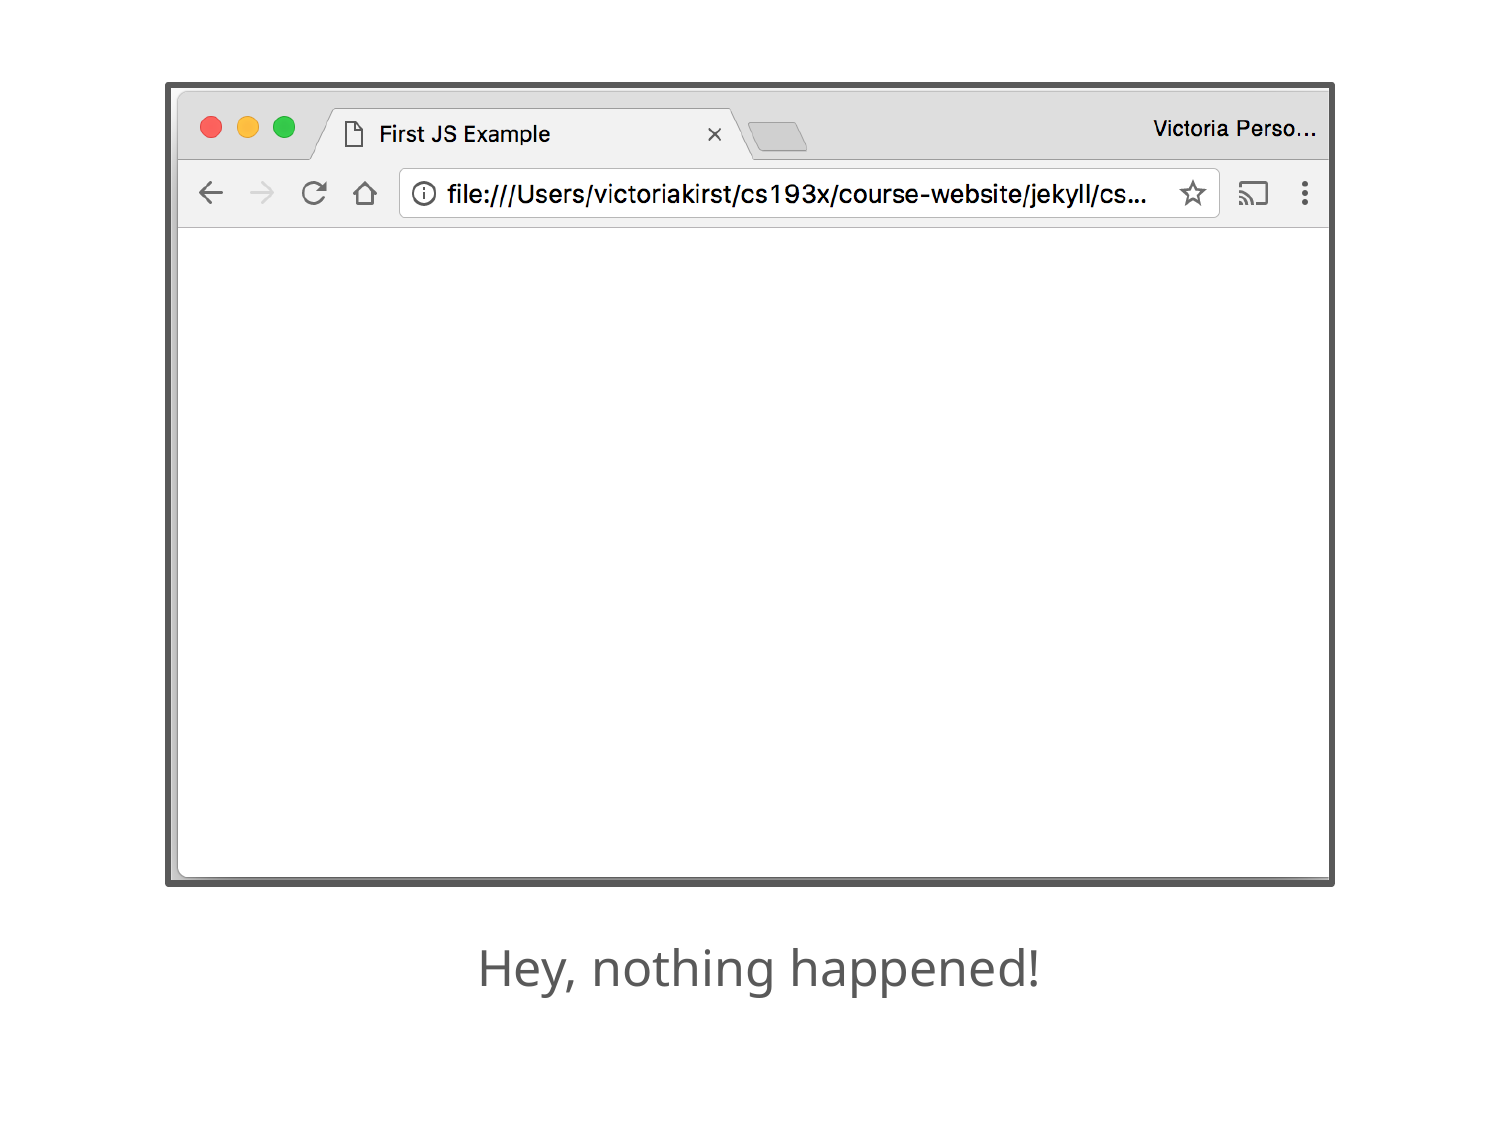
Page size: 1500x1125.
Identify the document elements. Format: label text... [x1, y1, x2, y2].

list Hey, nothing happened! [137, 912, 1381, 1077]
picture [171, 87, 1329, 881]
